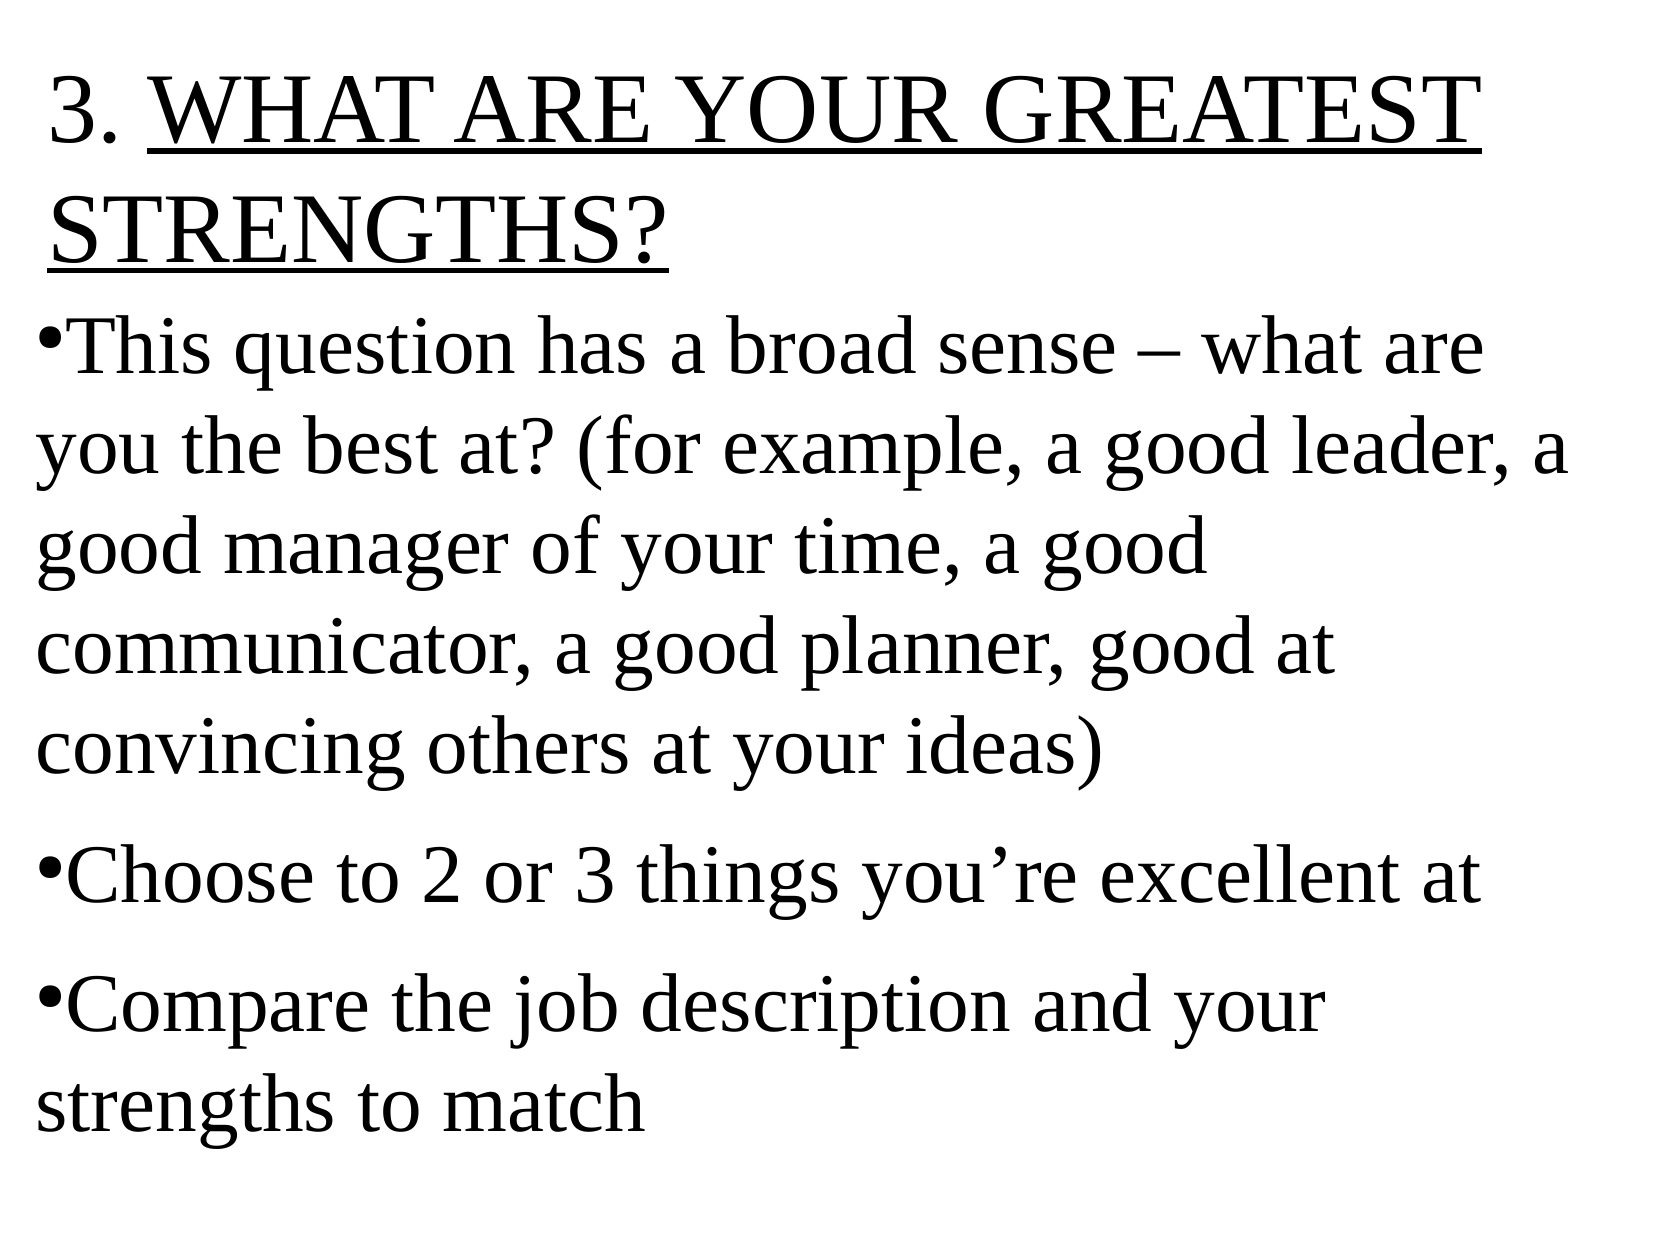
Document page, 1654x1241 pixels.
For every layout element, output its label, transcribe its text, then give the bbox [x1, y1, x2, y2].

list This question has a broad sense – what are you the best at? (for example, a good leader, a good manager of your time, a good communicator, a good planner, good at convincing others at your ideas) Choose to 2 or 3 things you’re excellent at Compare the job description and your strengths to match [35, 290, 1619, 1193]
title 3. WHAT ARE YOUR GREATEST STRENGTHS? [47, 42, 1607, 264]
